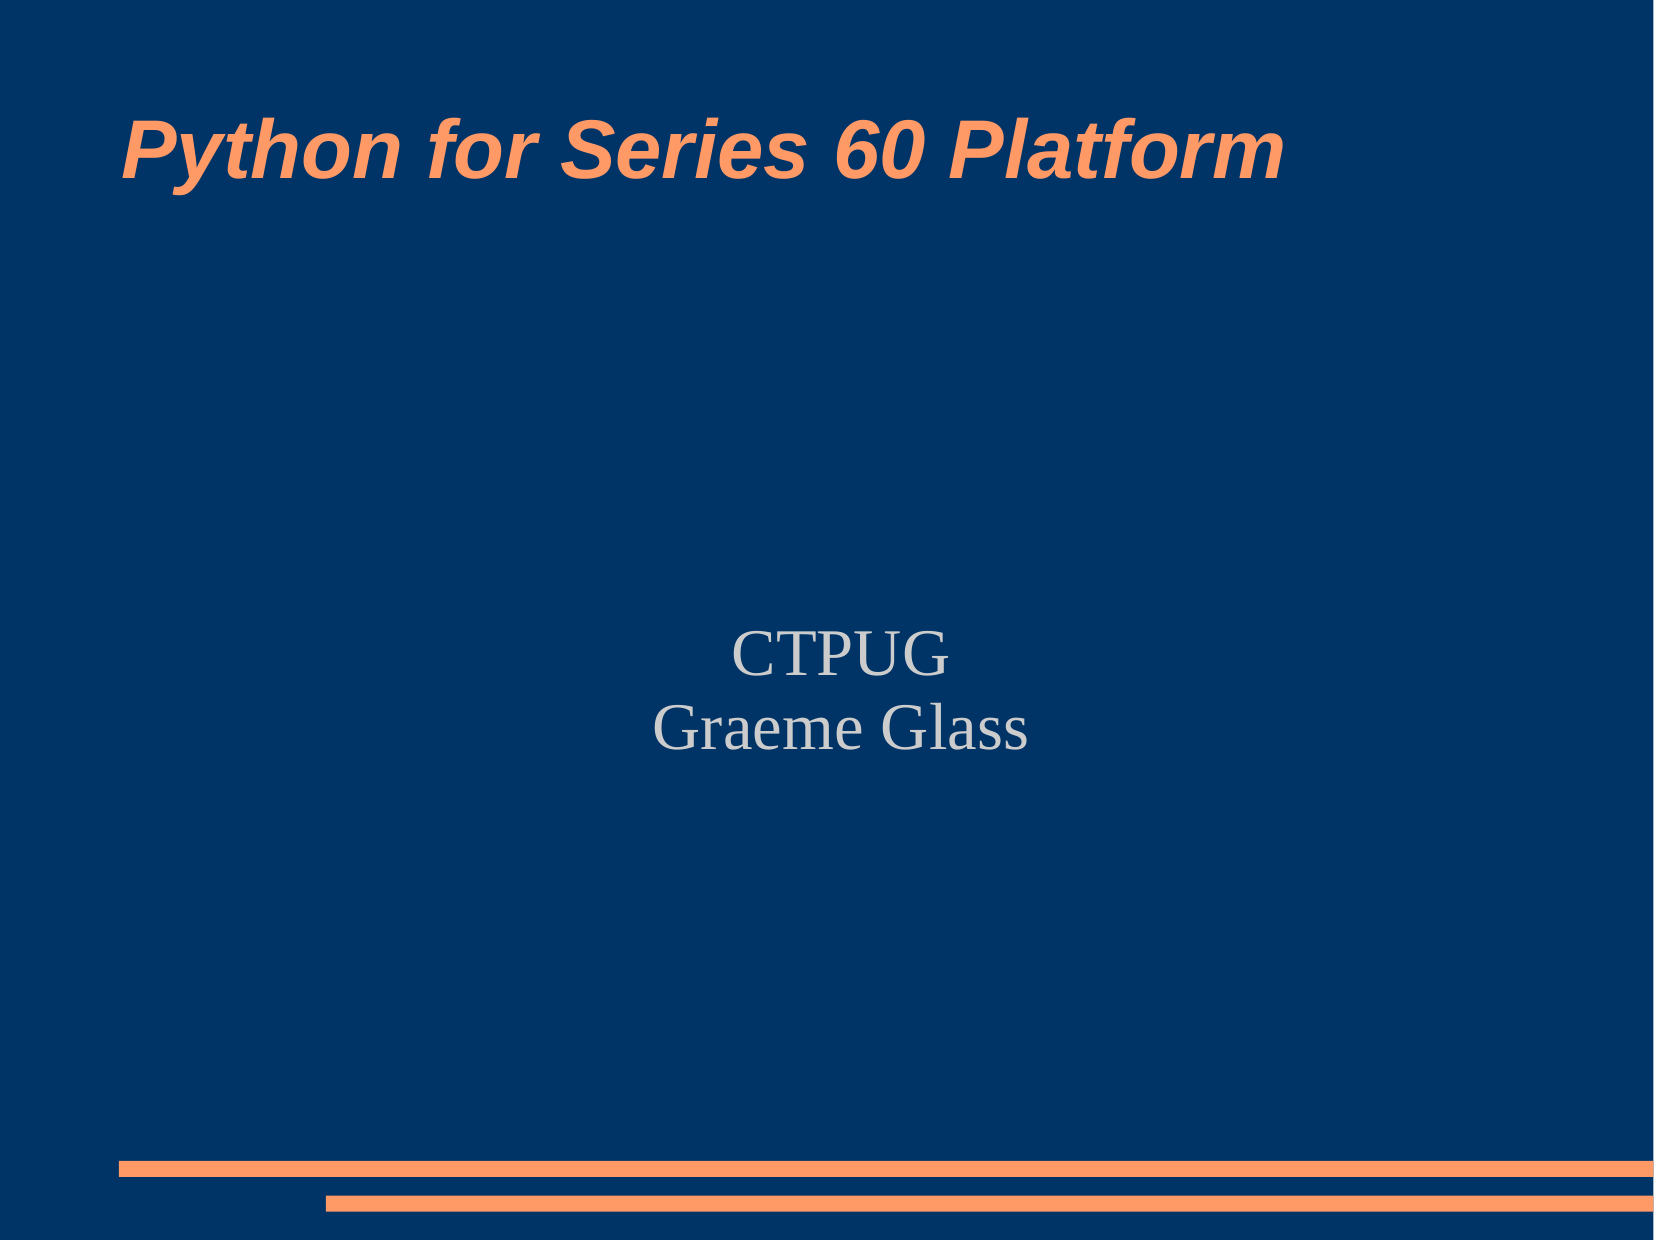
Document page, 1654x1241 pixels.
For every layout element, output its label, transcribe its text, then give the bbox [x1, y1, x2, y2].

subtitle CTPUG Graeme Glass [121, 322, 1561, 1133]
title Python for Series 60 Platform [121, 46, 1534, 254]
